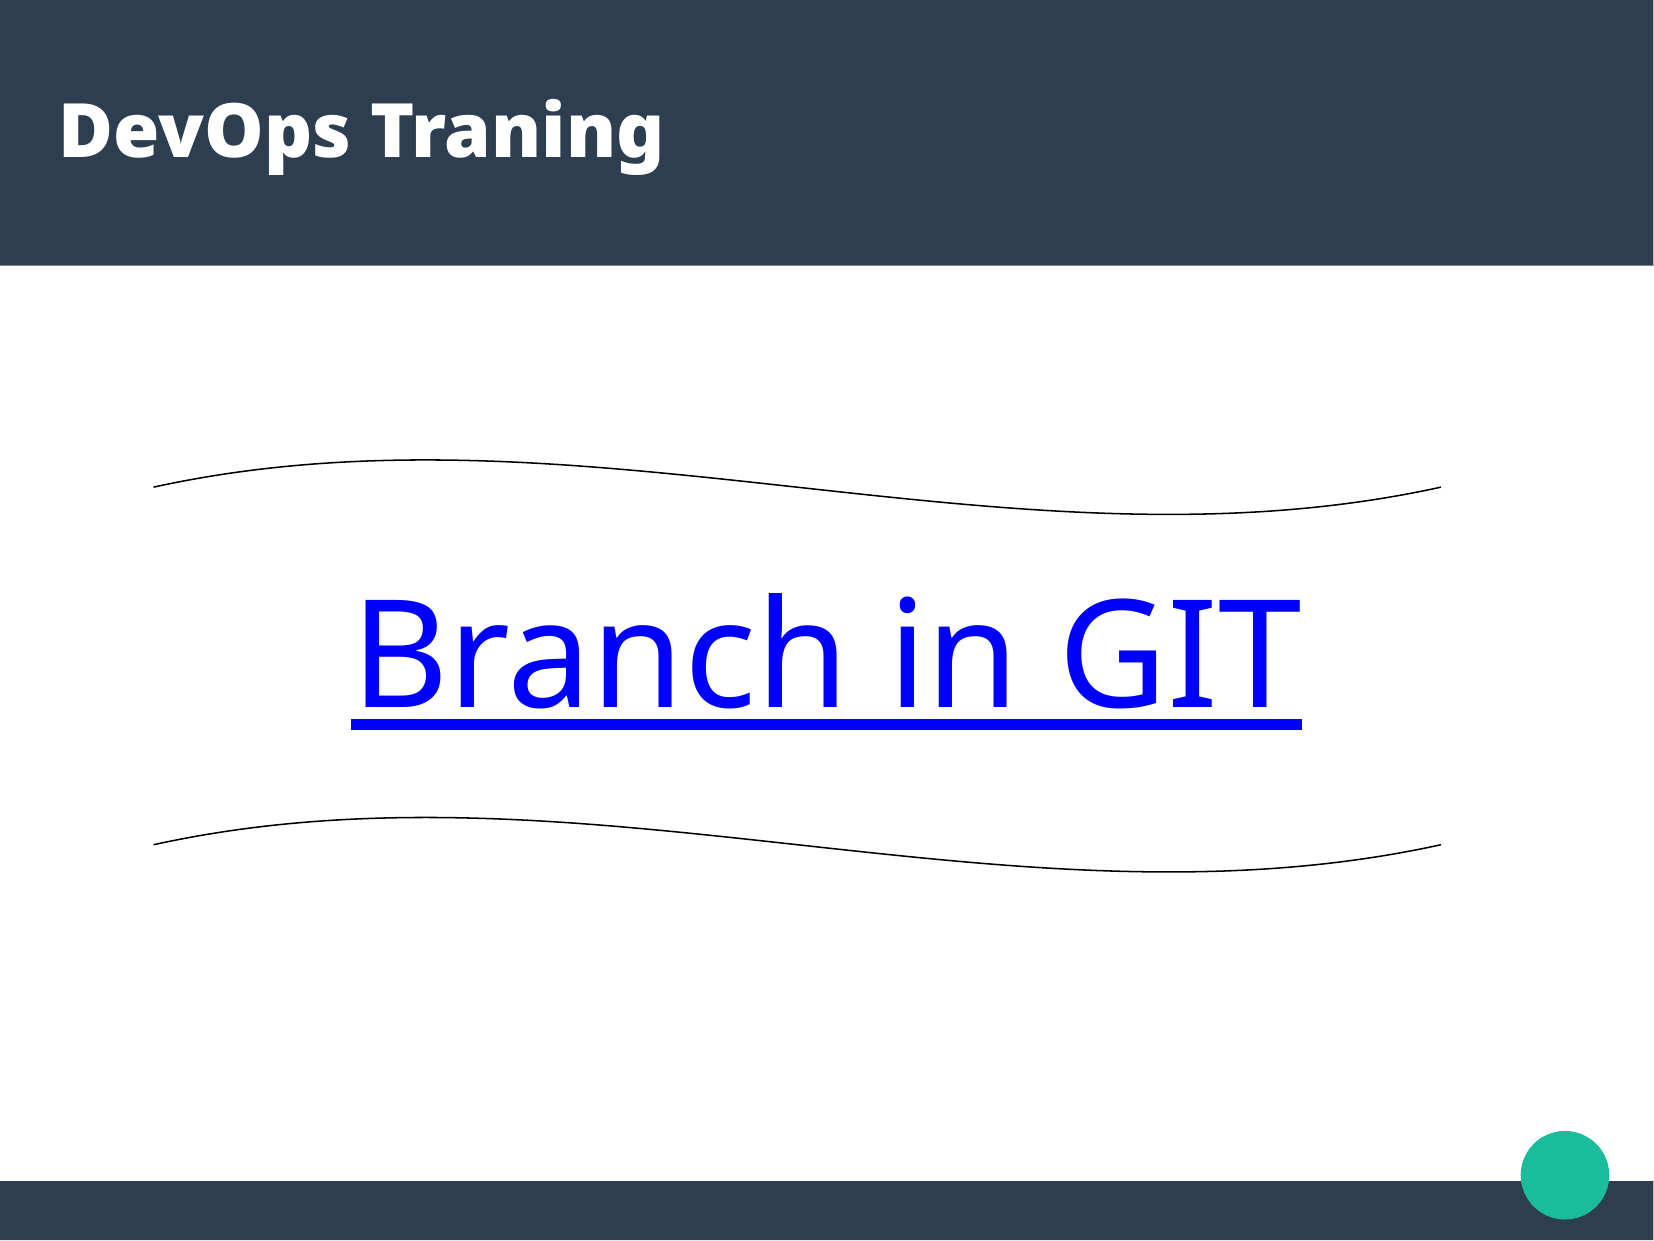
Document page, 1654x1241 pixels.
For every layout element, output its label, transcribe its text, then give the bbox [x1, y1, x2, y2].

subtitle Branch in GIT [82, 290, 1571, 1010]
title DevOps Traning [59, 49, 1595, 207]
